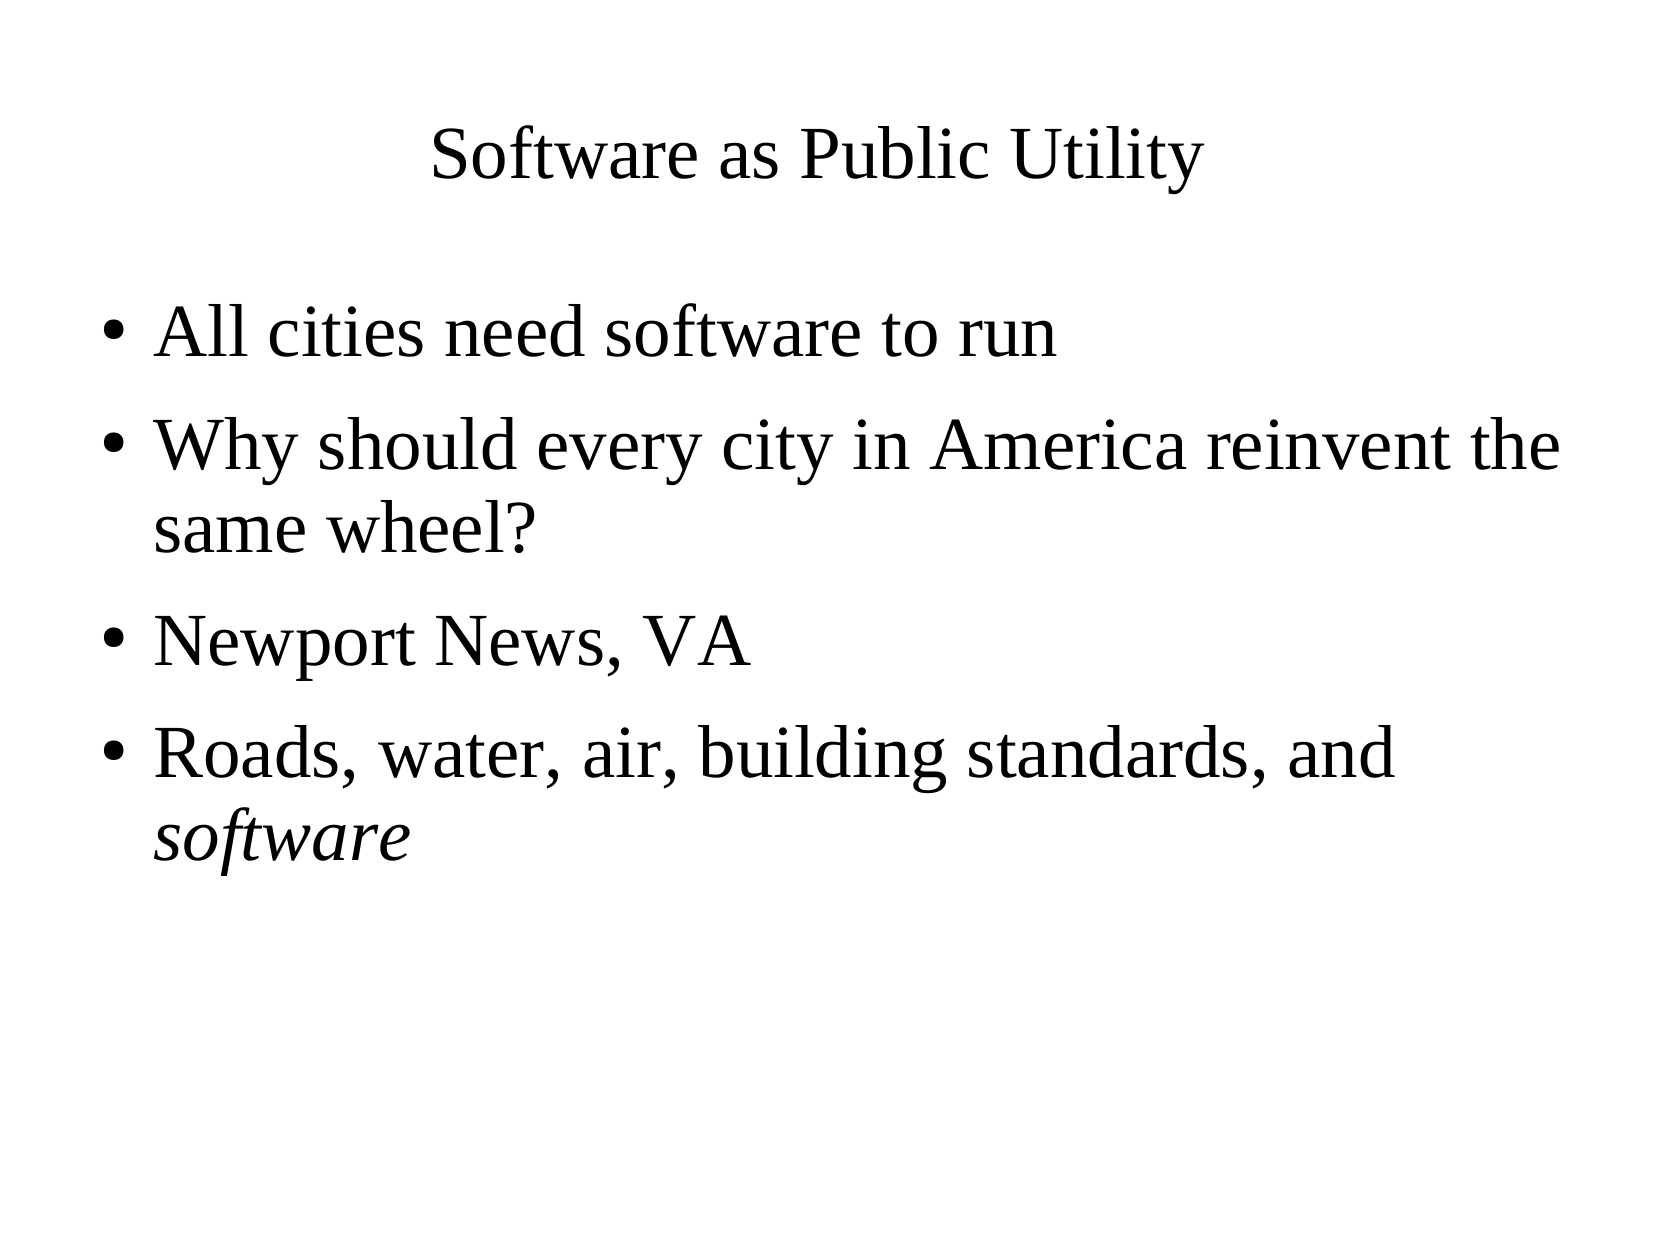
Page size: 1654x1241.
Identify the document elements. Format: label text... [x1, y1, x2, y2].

title Software as Public Utility [82, 49, 1571, 257]
list All cities need software to run Why should every city in America reinvent the same wheel? Newport News, VA Roads, water, air, building standards, and software [82, 290, 1571, 1094]
